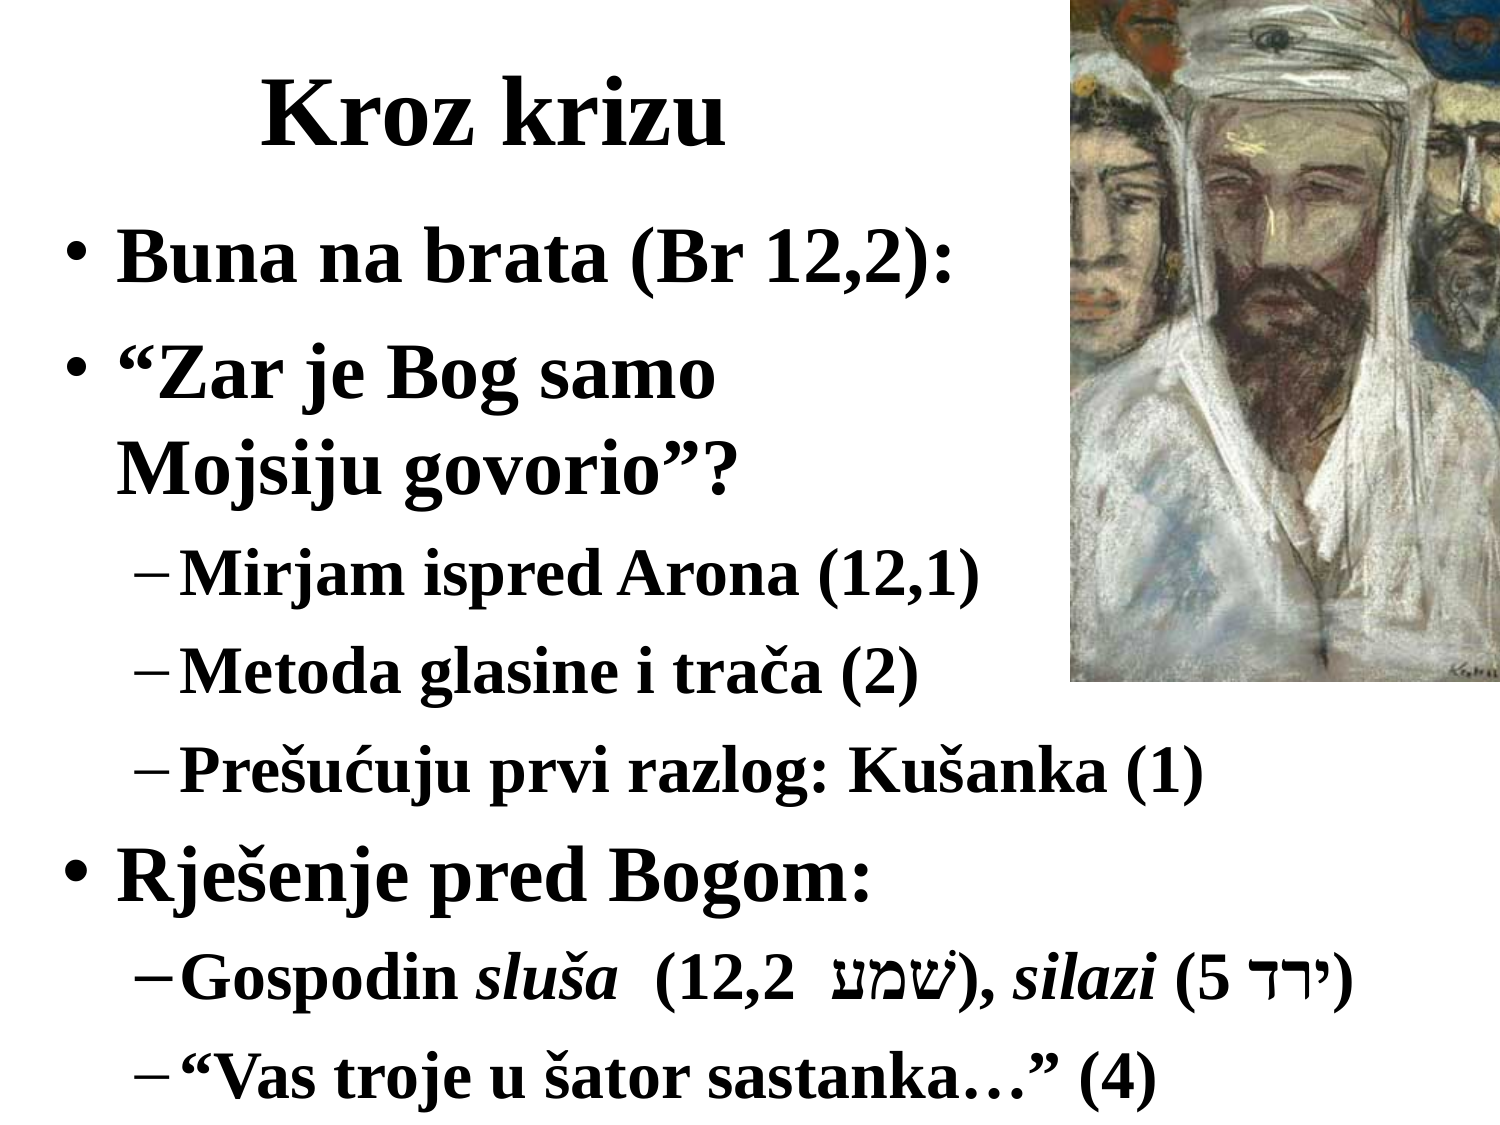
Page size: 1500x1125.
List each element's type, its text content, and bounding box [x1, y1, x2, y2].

list Buna na brata (Br 12,2): “Zar je Bog samo Mojsiju govorio”? Mirjam ispred Arona (12,1) Metoda glasine i trača (2) Prešućuju prvi razlog: Kušanka (1) Rješenje pred Bogom: Gospodin sluša (שׁמע 12,2), silazi (ירד 5) “Vas troje u šator sastanka…” (4) [45, 194, 1483, 1125]
picture [1070, 0, 1500, 682]
title Kroz krizu [75, 11, 915, 194]
